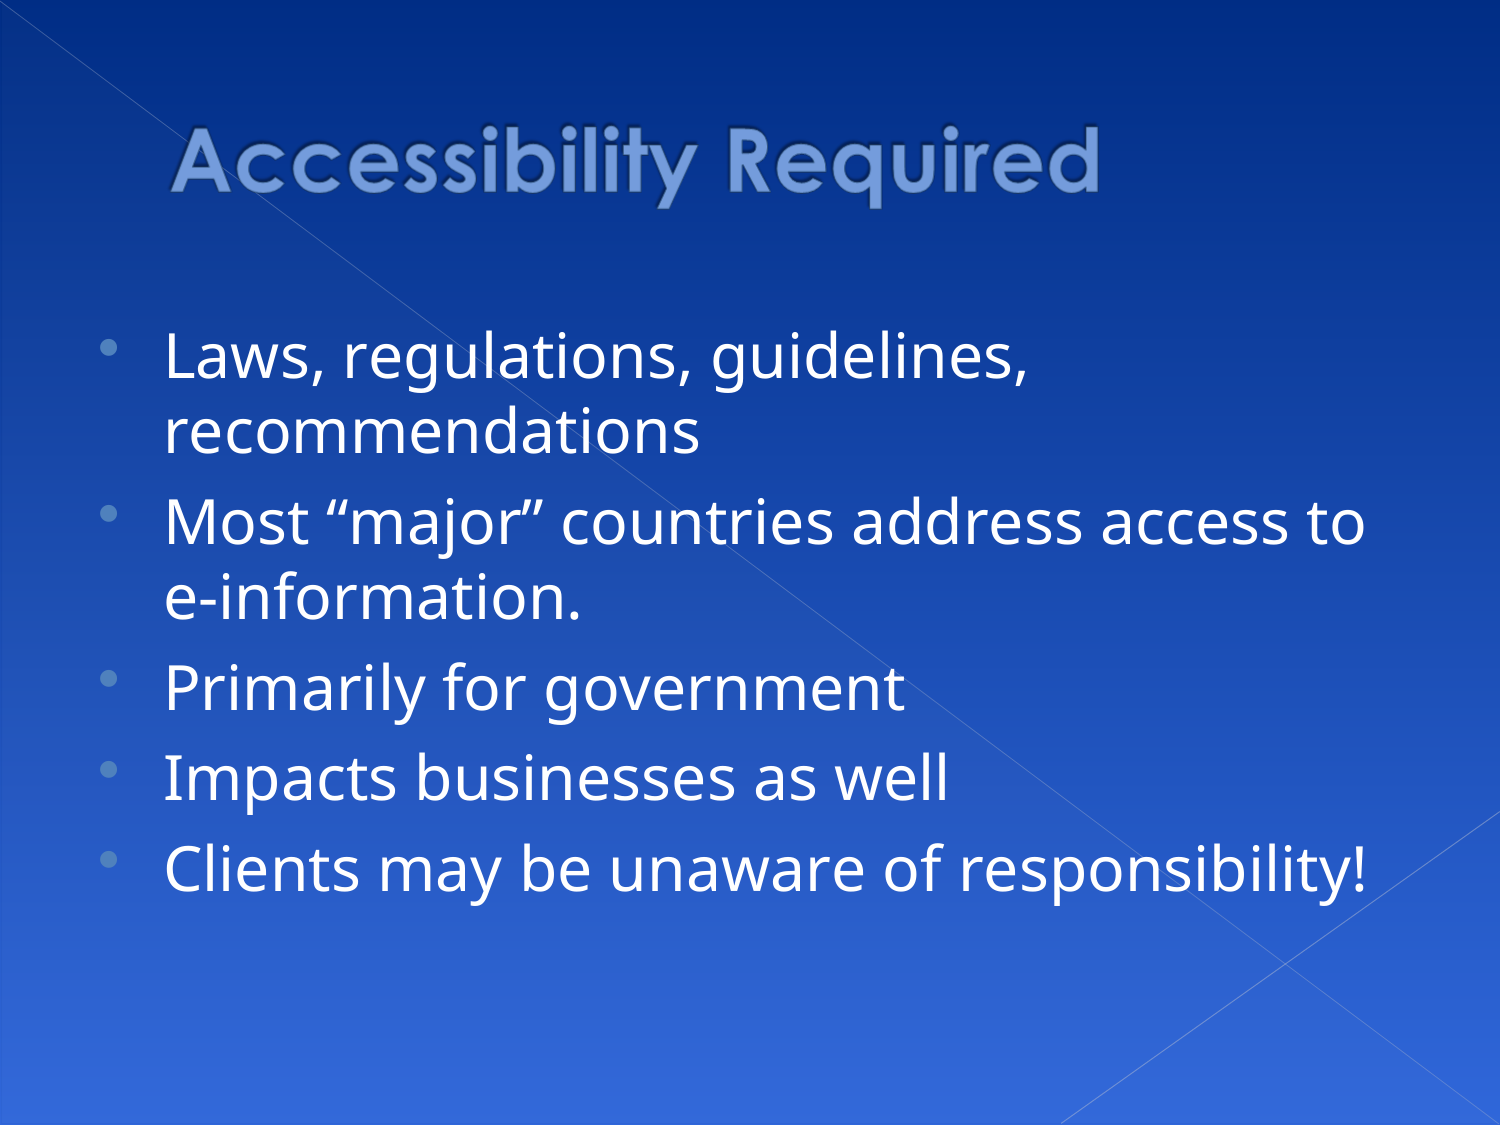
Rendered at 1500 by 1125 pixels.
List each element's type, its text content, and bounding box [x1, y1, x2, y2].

text_box [73, 42, 1427, 275]
list Laws, regulations, guidelines, recommendations Most “major” countries address access to e-information. Primarily for government Impacts businesses as well Clients may be unaware of responsibility! [75, 308, 1426, 1059]
